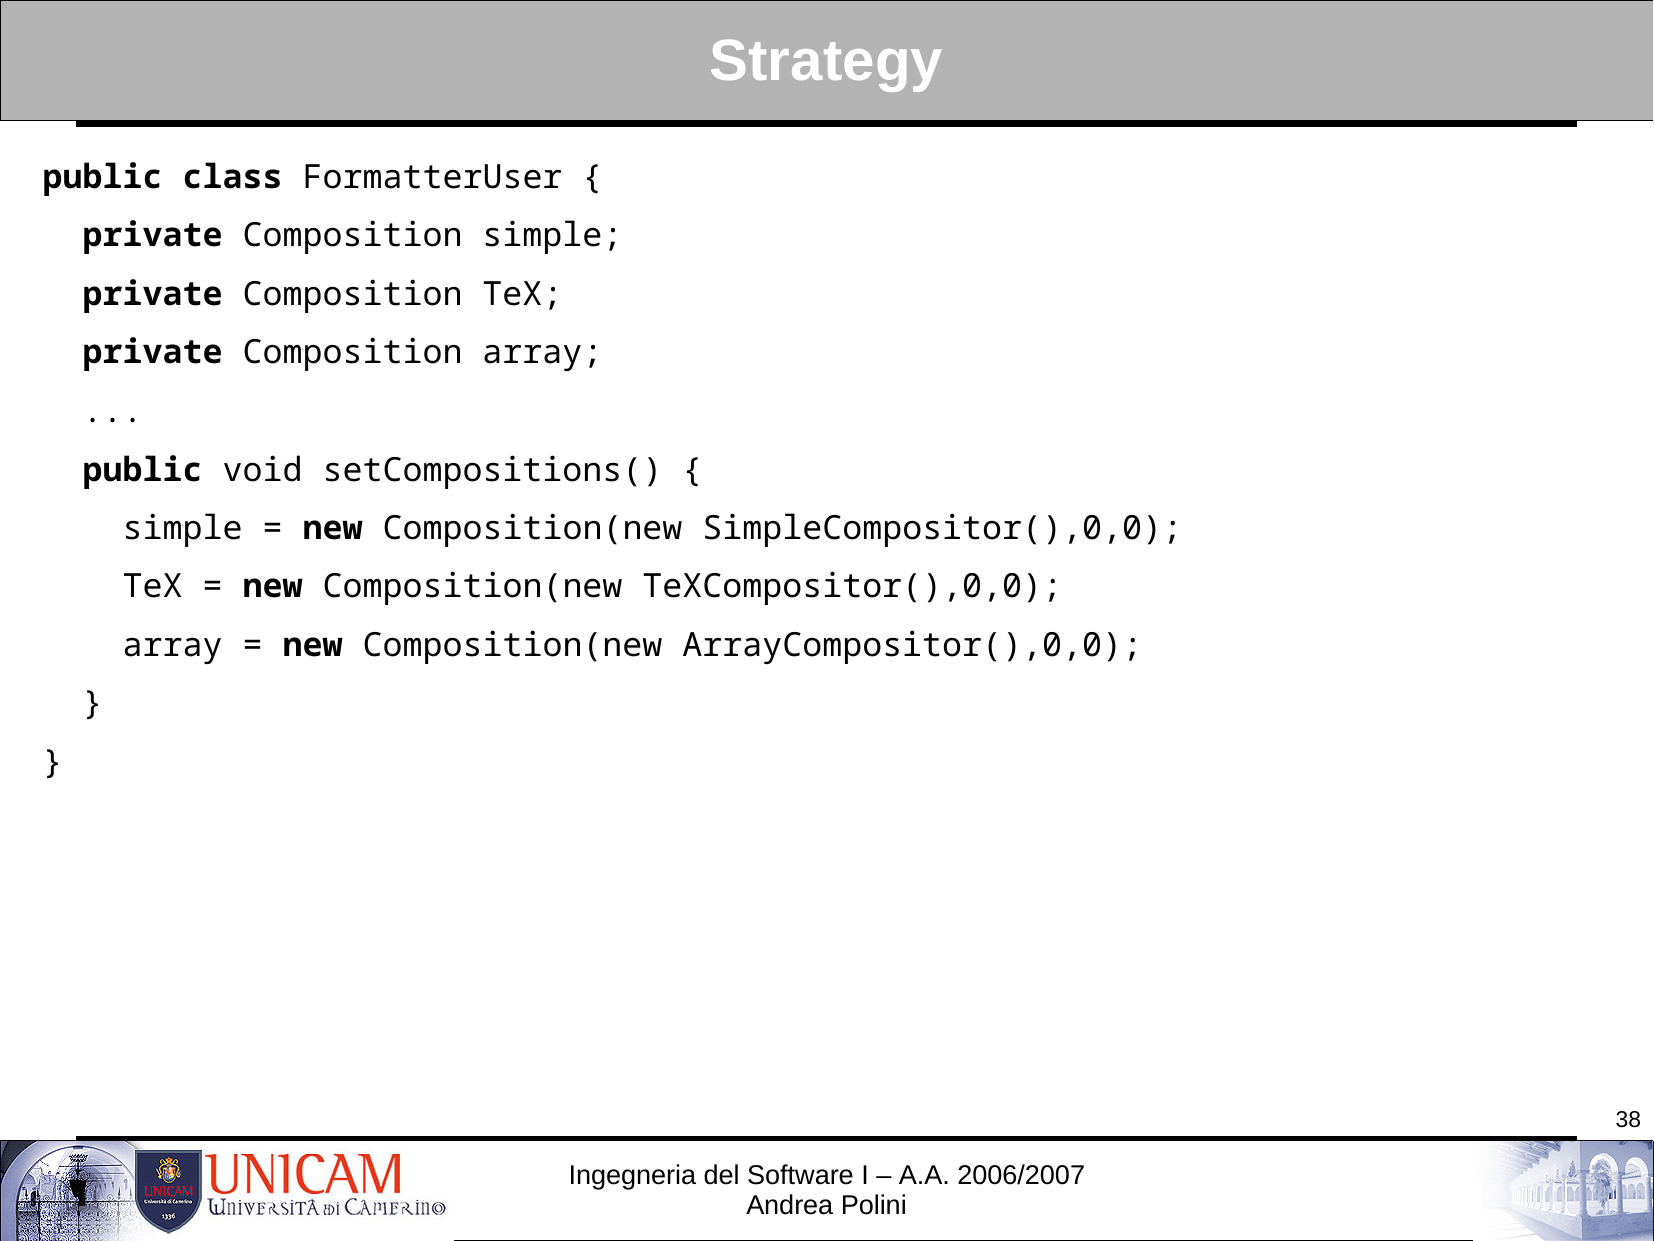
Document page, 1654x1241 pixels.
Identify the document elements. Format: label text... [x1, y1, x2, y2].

list public class FormatterUser { private Composition simple; private Composition TeX; private Composition array; ... public void setCompositions() { simple = new Composition(new SimpleCompositor(),0,0); TeX = new Composition(new TeXCompositor(),0,0); array = new Composition(new ArrayCompositor(),0,0); } } [42, 152, 1623, 786]
picture [0, 1141, 454, 1241]
picture [1473, 1141, 1654, 1241]
title Strategy [0, 0, 1653, 121]
